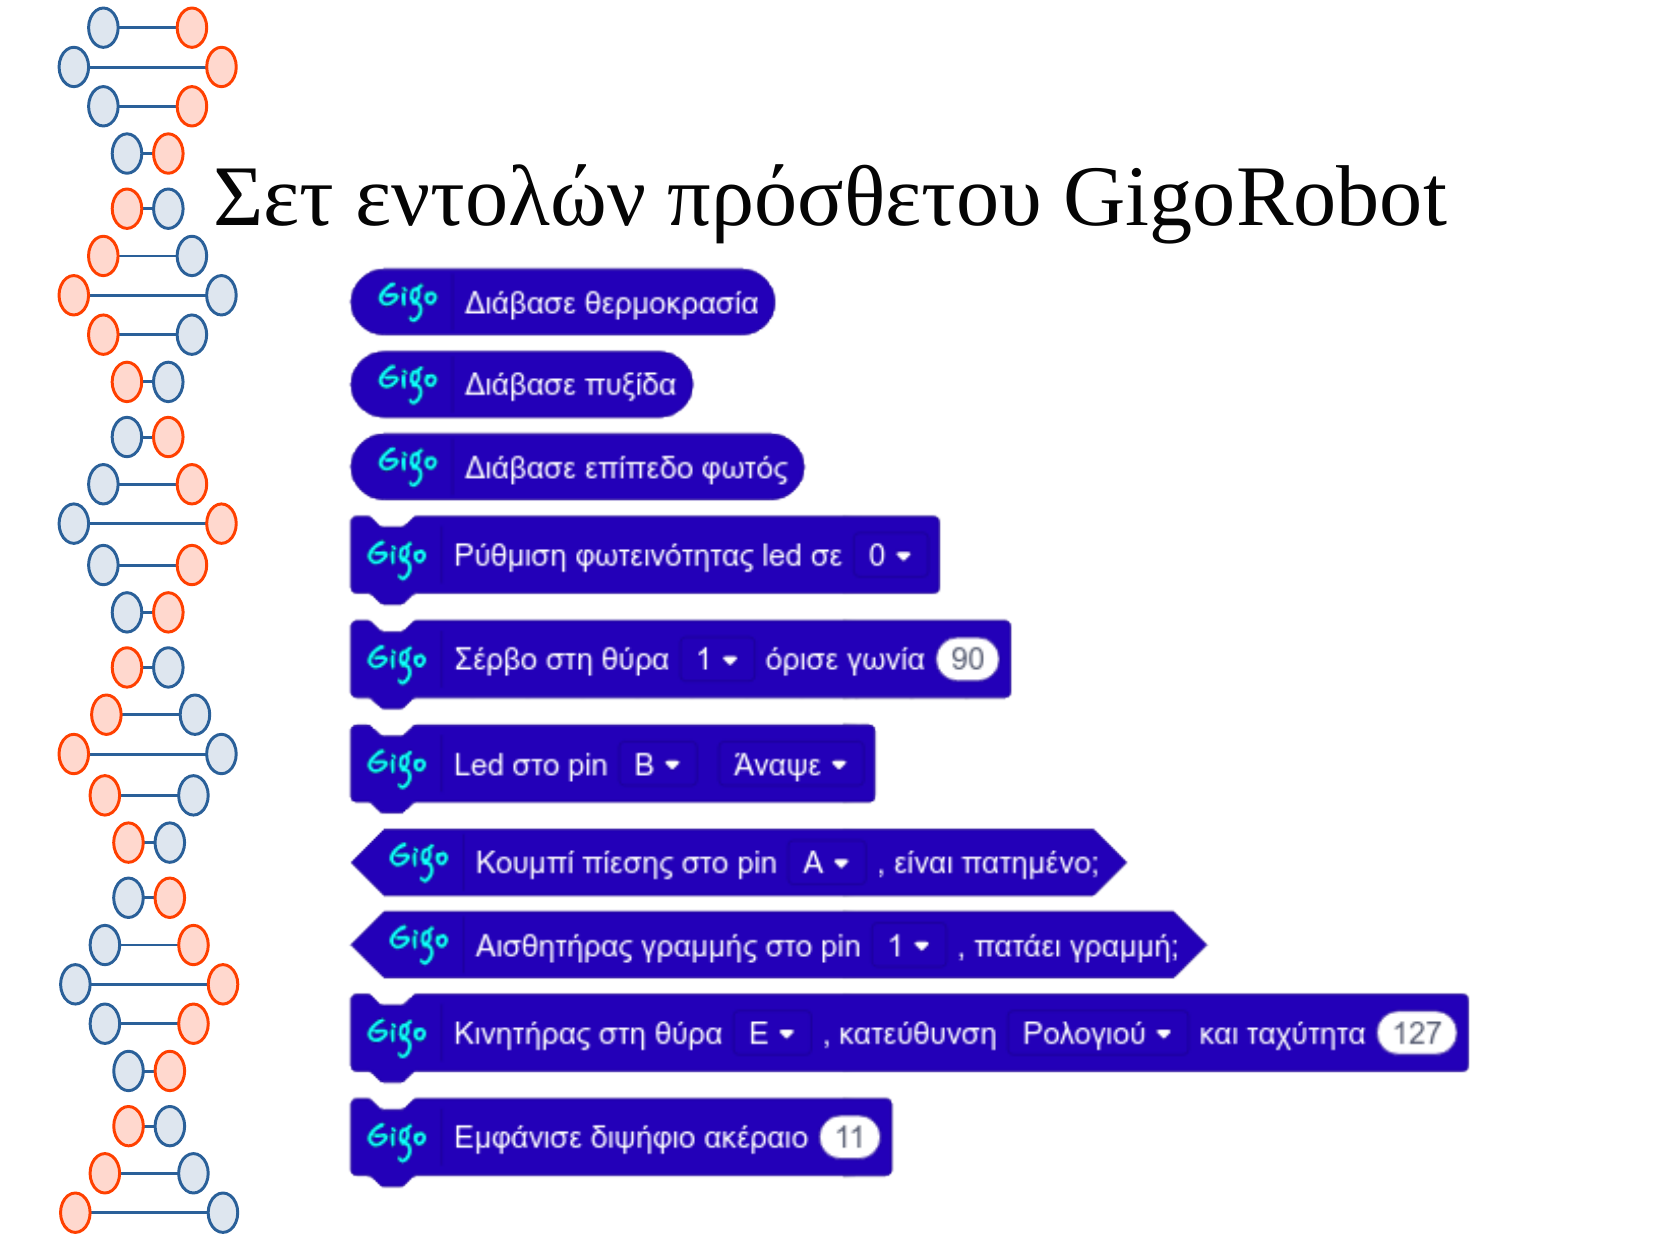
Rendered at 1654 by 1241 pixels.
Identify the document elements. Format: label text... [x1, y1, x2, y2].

title Σετ εντολών πρόσθετου GigoRobot [86, 92, 1576, 301]
picture [335, 257, 1480, 1195]
